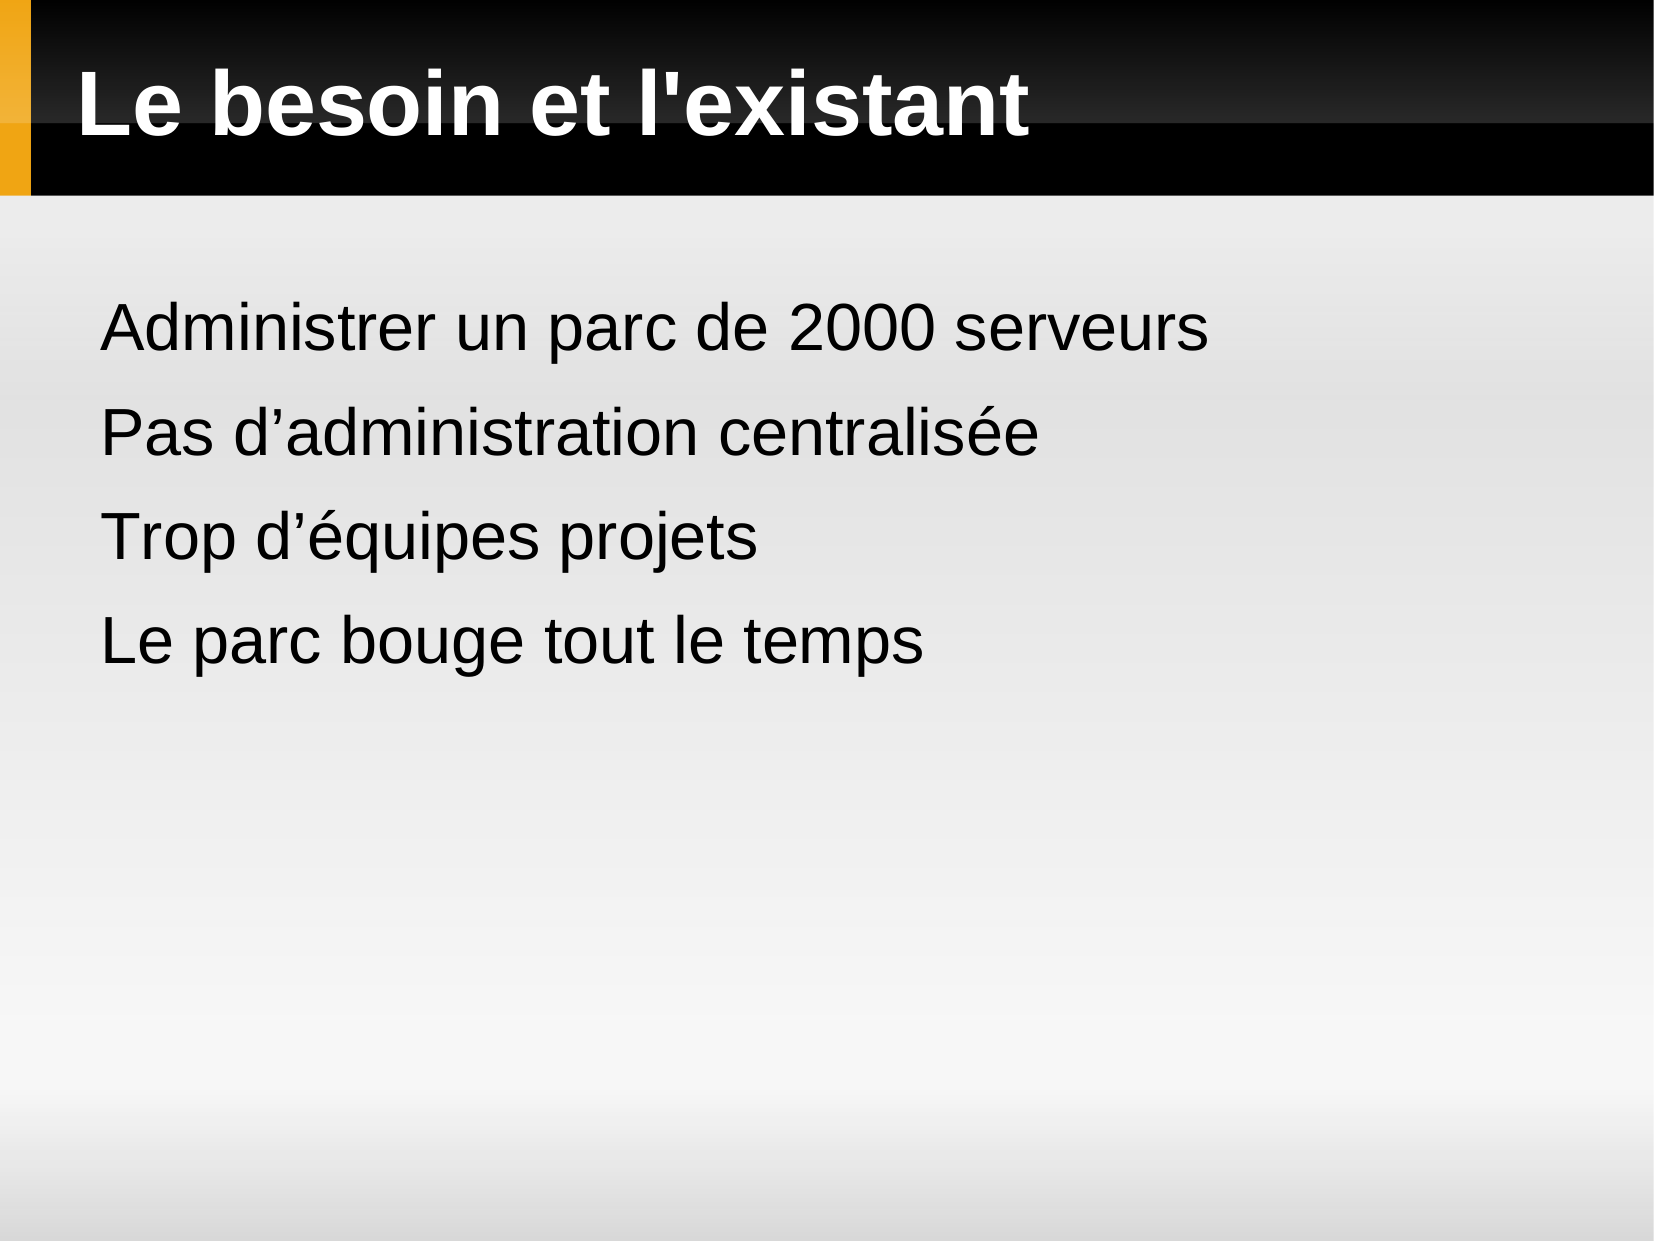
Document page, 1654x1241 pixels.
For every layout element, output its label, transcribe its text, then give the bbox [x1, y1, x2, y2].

list Administrer un parc de 2000 serveurs Pas d’administration centralisée Trop d’équipes projets Le parc bouge tout le temps [82, 290, 1571, 1094]
title Le besoin et l'existant [76, 7, 1565, 200]
picture [0, 0, 1654, 1241]
